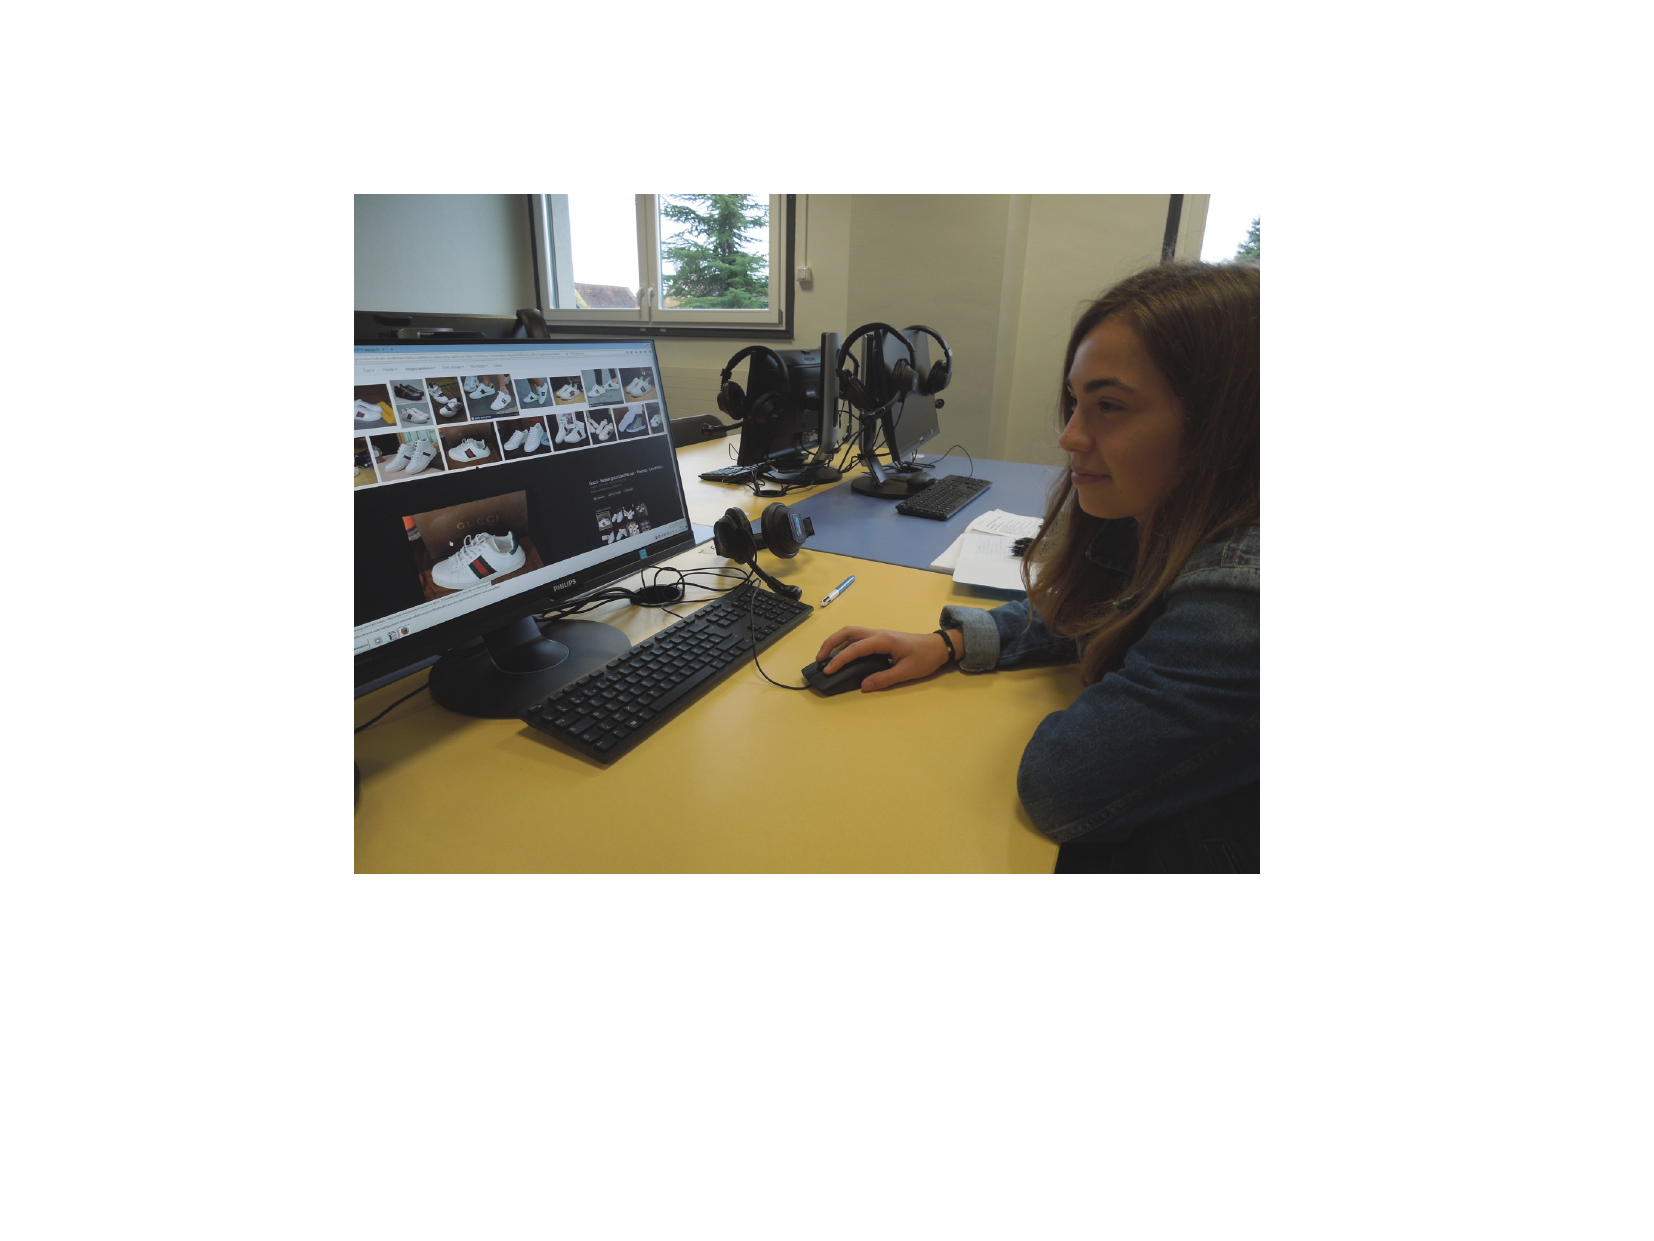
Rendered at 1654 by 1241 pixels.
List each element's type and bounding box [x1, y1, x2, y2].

picture [354, 194, 1260, 875]
